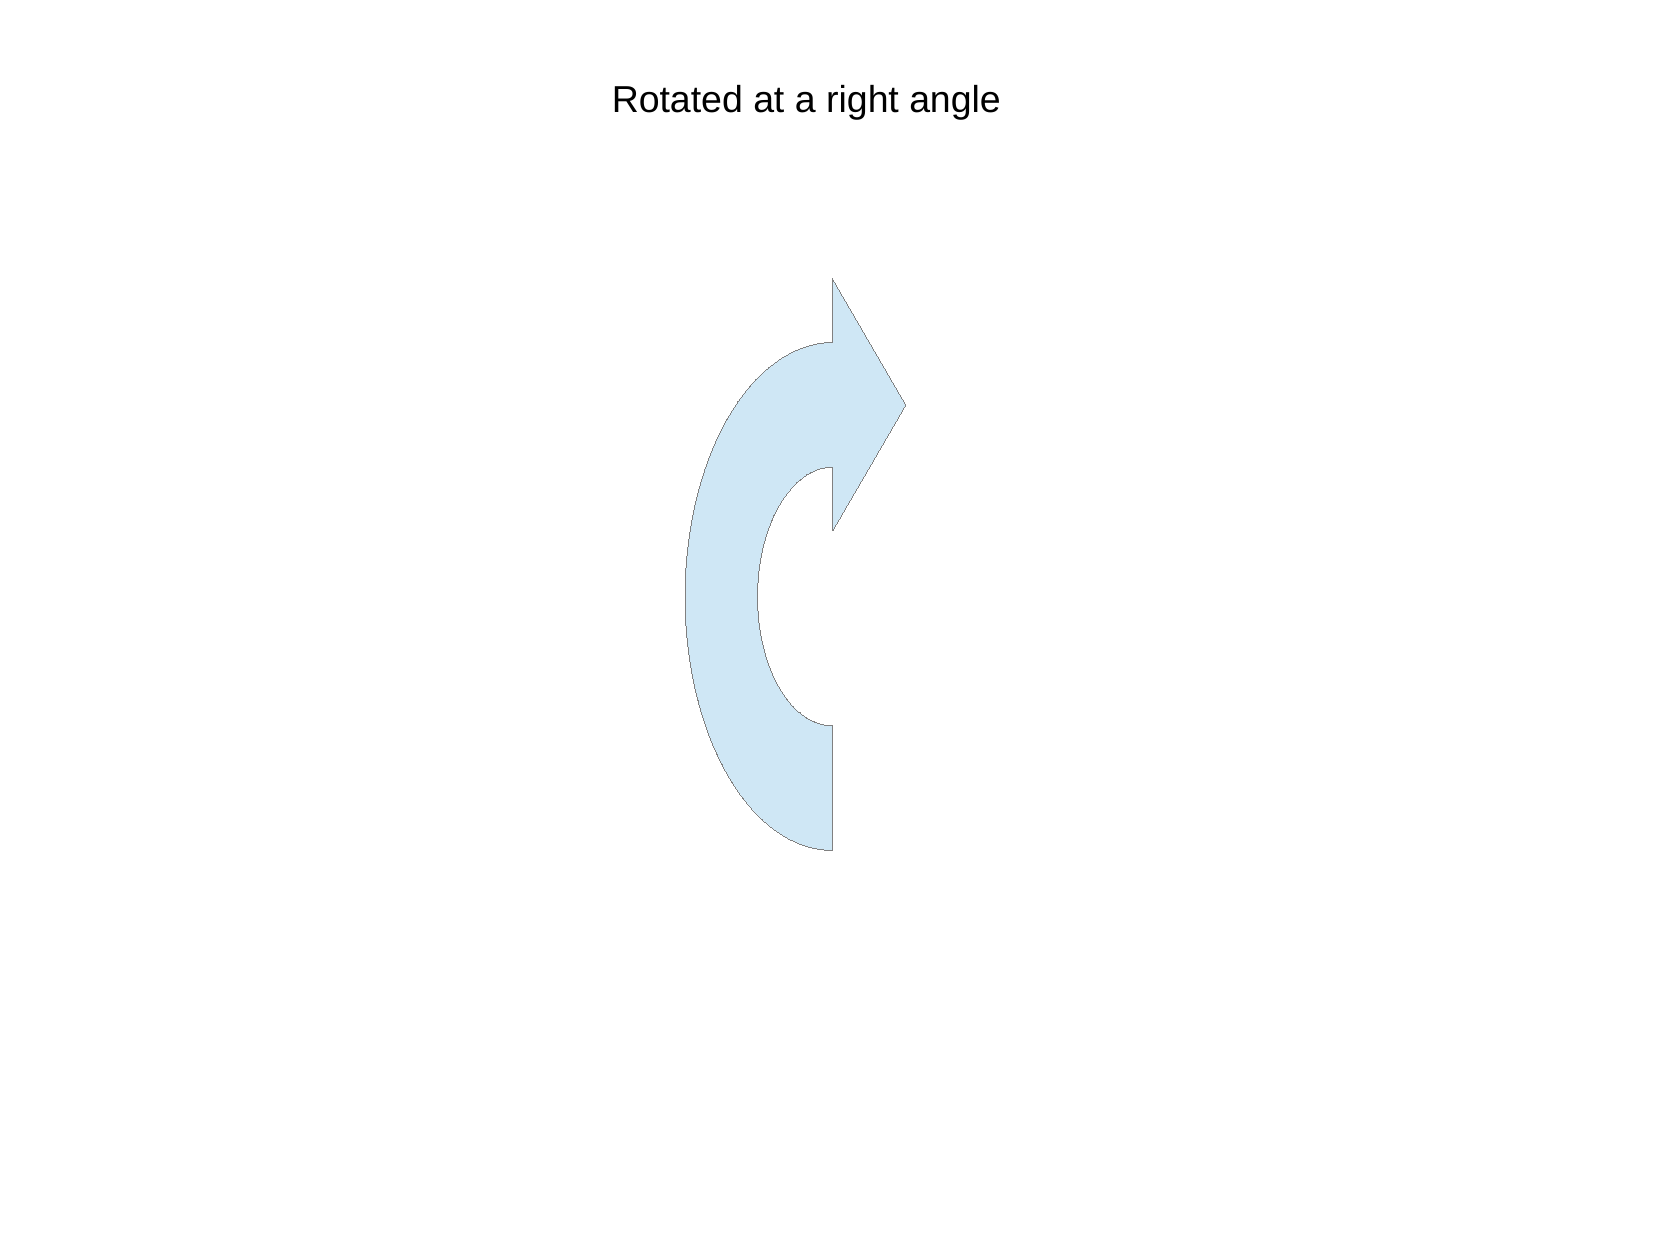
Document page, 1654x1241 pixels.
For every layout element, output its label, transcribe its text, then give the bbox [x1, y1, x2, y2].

text_box Rotated at a right angle [597, 70, 1016, 128]
text_box [685, 278, 906, 851]
